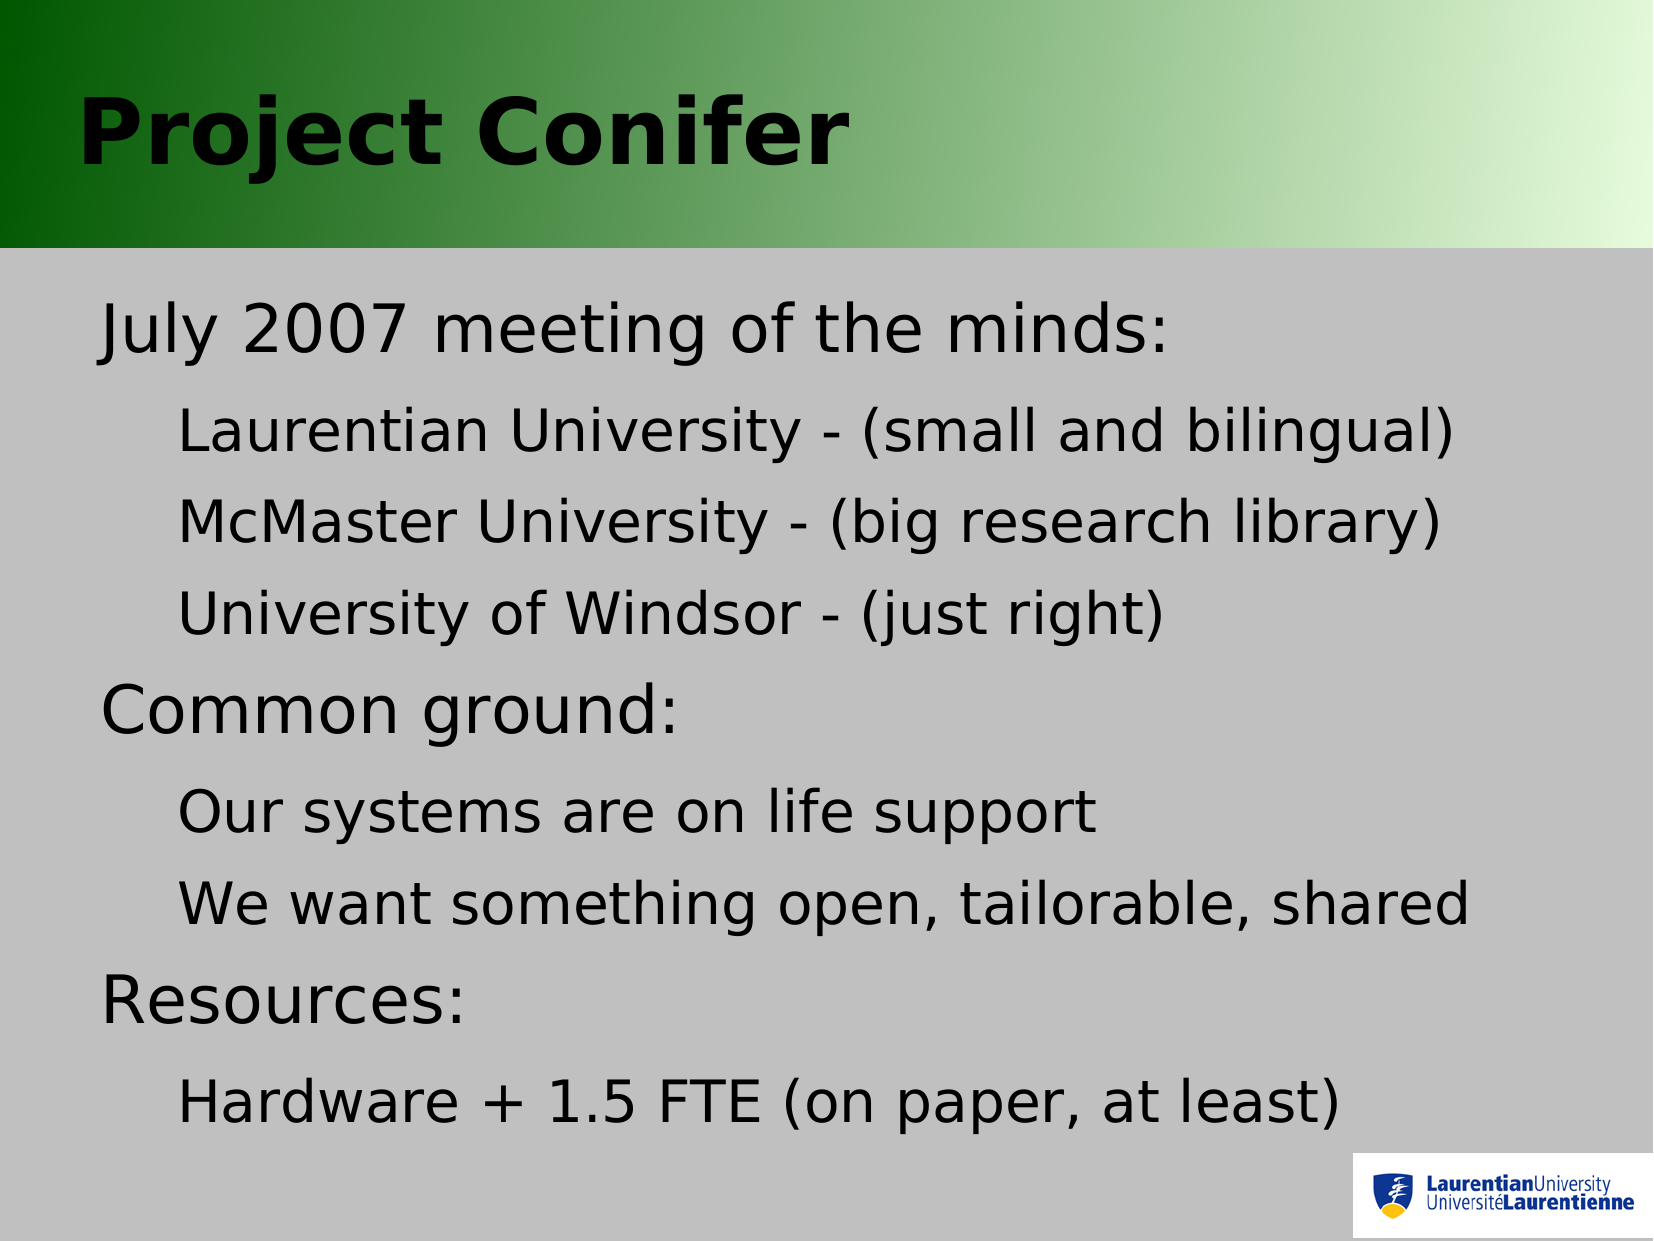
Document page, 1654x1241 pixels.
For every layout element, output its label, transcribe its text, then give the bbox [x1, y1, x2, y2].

list July 2007 meeting of the minds: Laurentian University - (small and bilingual) McMaster University - (big research library) University of Windsor - (just right) Common ground: Our systems are on life support We want something open, tailorable, shared Resources: Hardware + 1.5 FTE (on paper, at least) [82, 290, 1571, 1137]
title Project Conifer [76, 29, 1565, 237]
picture [0, 0, 1653, 248]
picture [1353, 1153, 1653, 1238]
